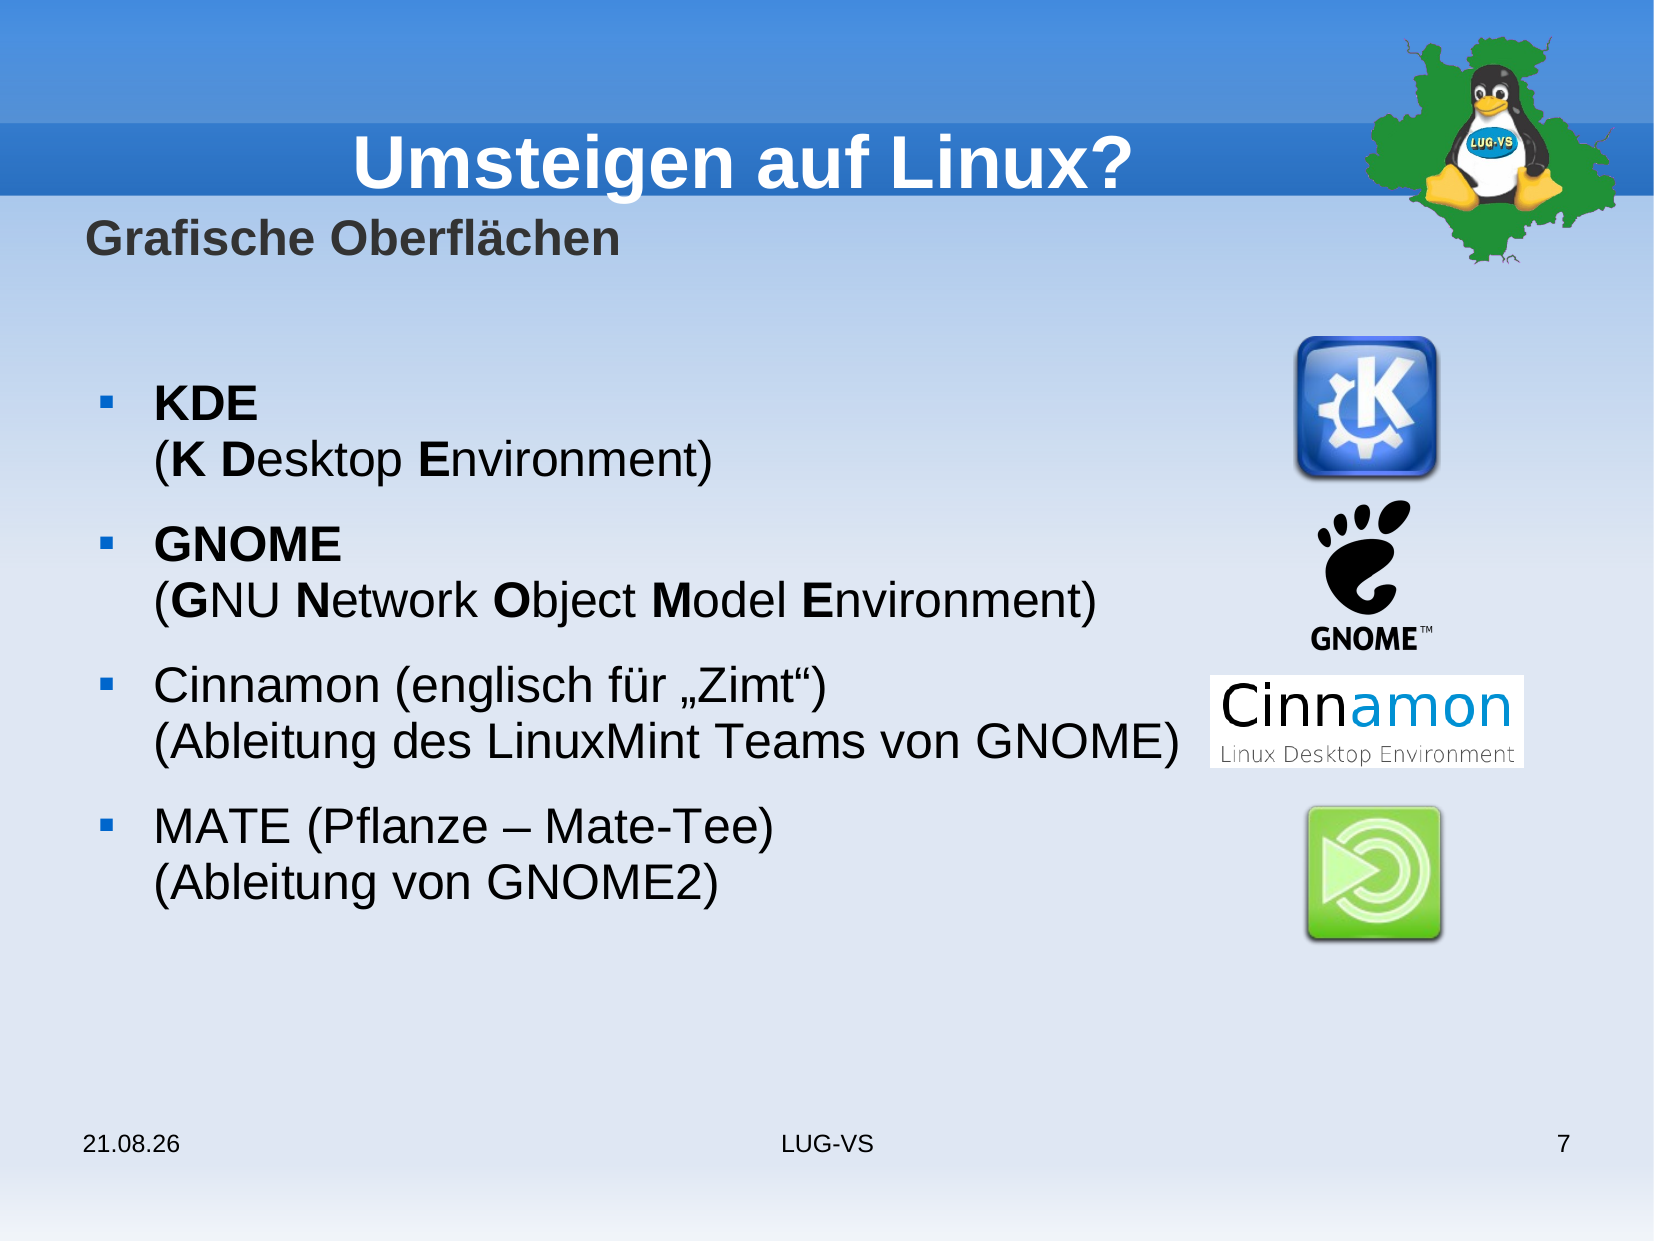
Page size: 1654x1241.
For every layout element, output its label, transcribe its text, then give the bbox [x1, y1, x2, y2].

title Umsteigen auf Linux? [0, 59, 1489, 267]
picture [1489, 137, 1512, 149]
text_box Grafische Oberflächen [14, 209, 981, 266]
list KDE (K Desktop Environment) GNOME (GNU Network Object Model Environment) Cinnamon (englisch für „Zimt“) (Ableitung des LinuxMint Teams von GNOME) MATE (Pflanze – Mate-Tee) (Ableitung von GNOME2) [82, 290, 1571, 1109]
picture [0, 0, 1654, 1241]
